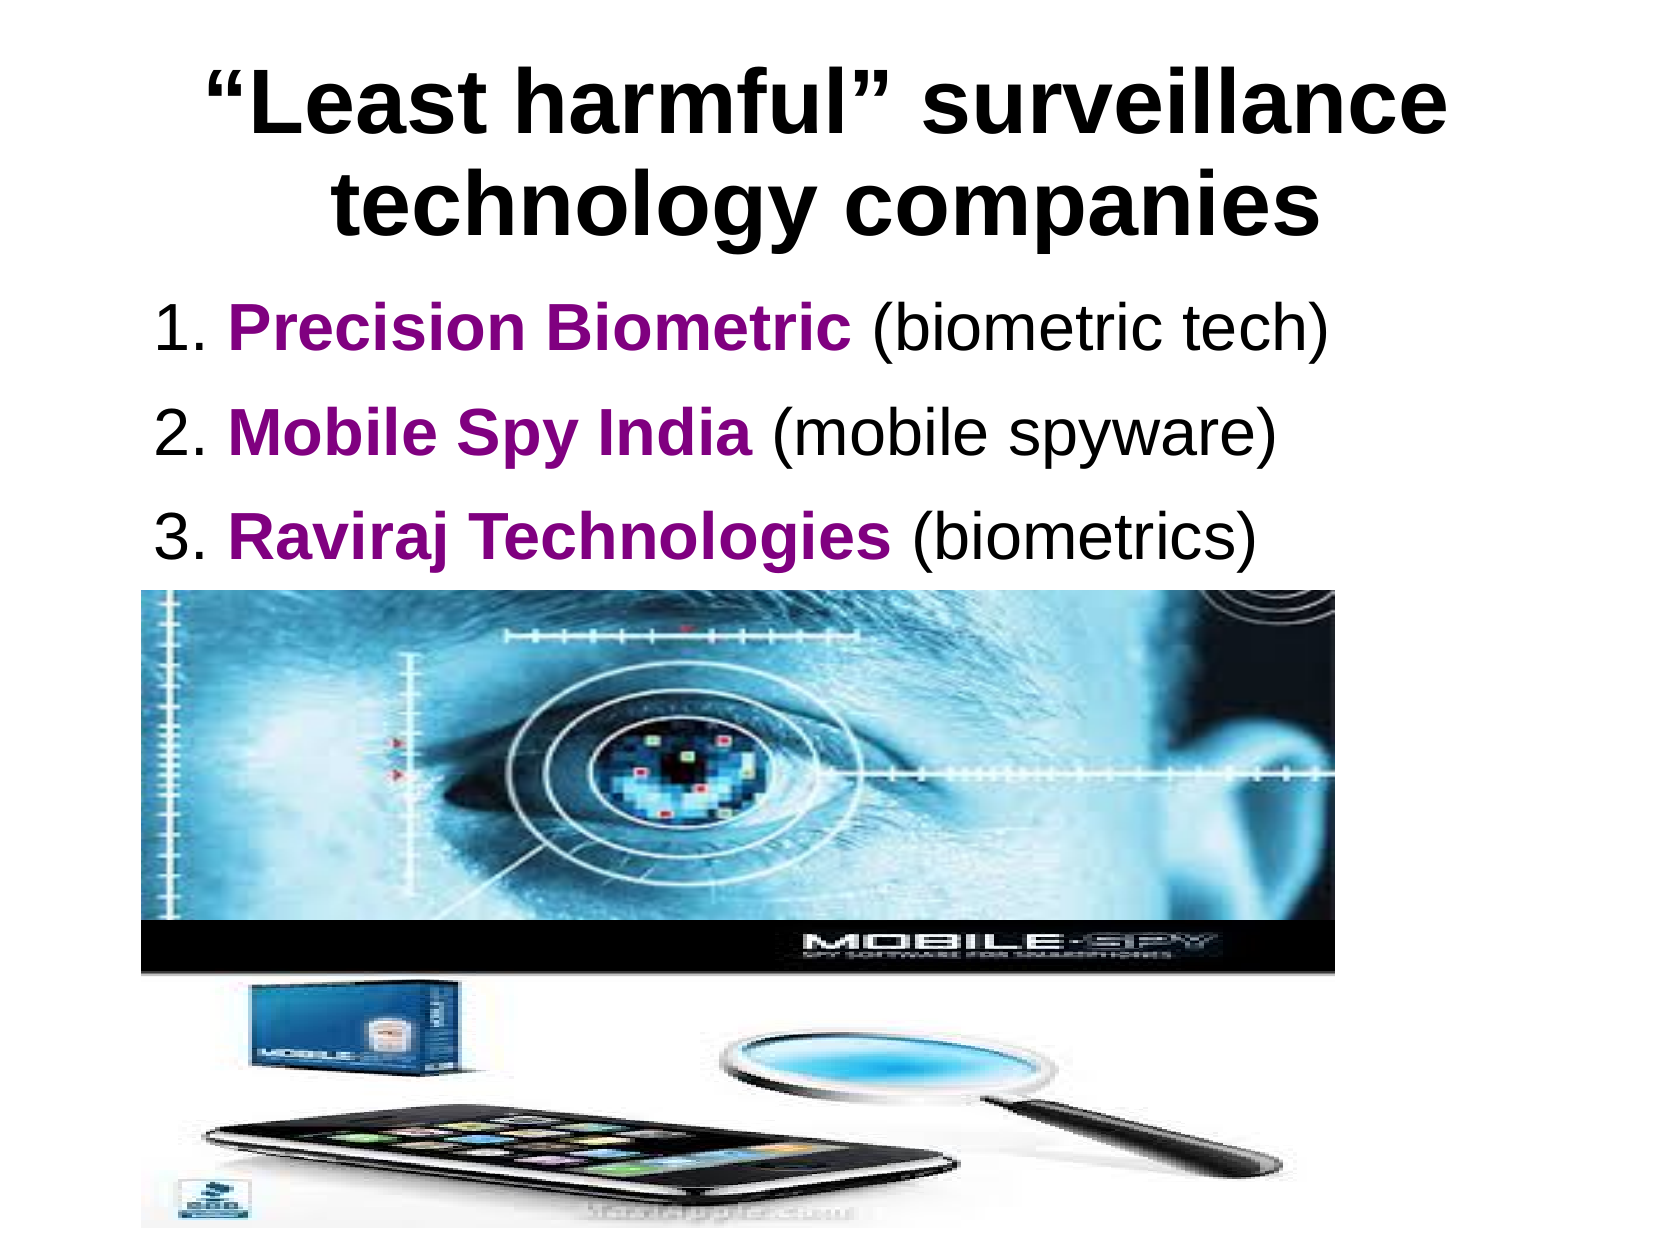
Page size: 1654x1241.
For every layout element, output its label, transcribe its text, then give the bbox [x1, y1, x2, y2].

list 1. Precision Biometric (biometric tech) 2. Mobile Spy India (mobile spyware) 3. Raviraj Technologies (biometrics) [82, 290, 1538, 1010]
picture [141, 590, 1335, 1228]
title “Least harmful” surveillance technology companies [82, 49, 1571, 257]
